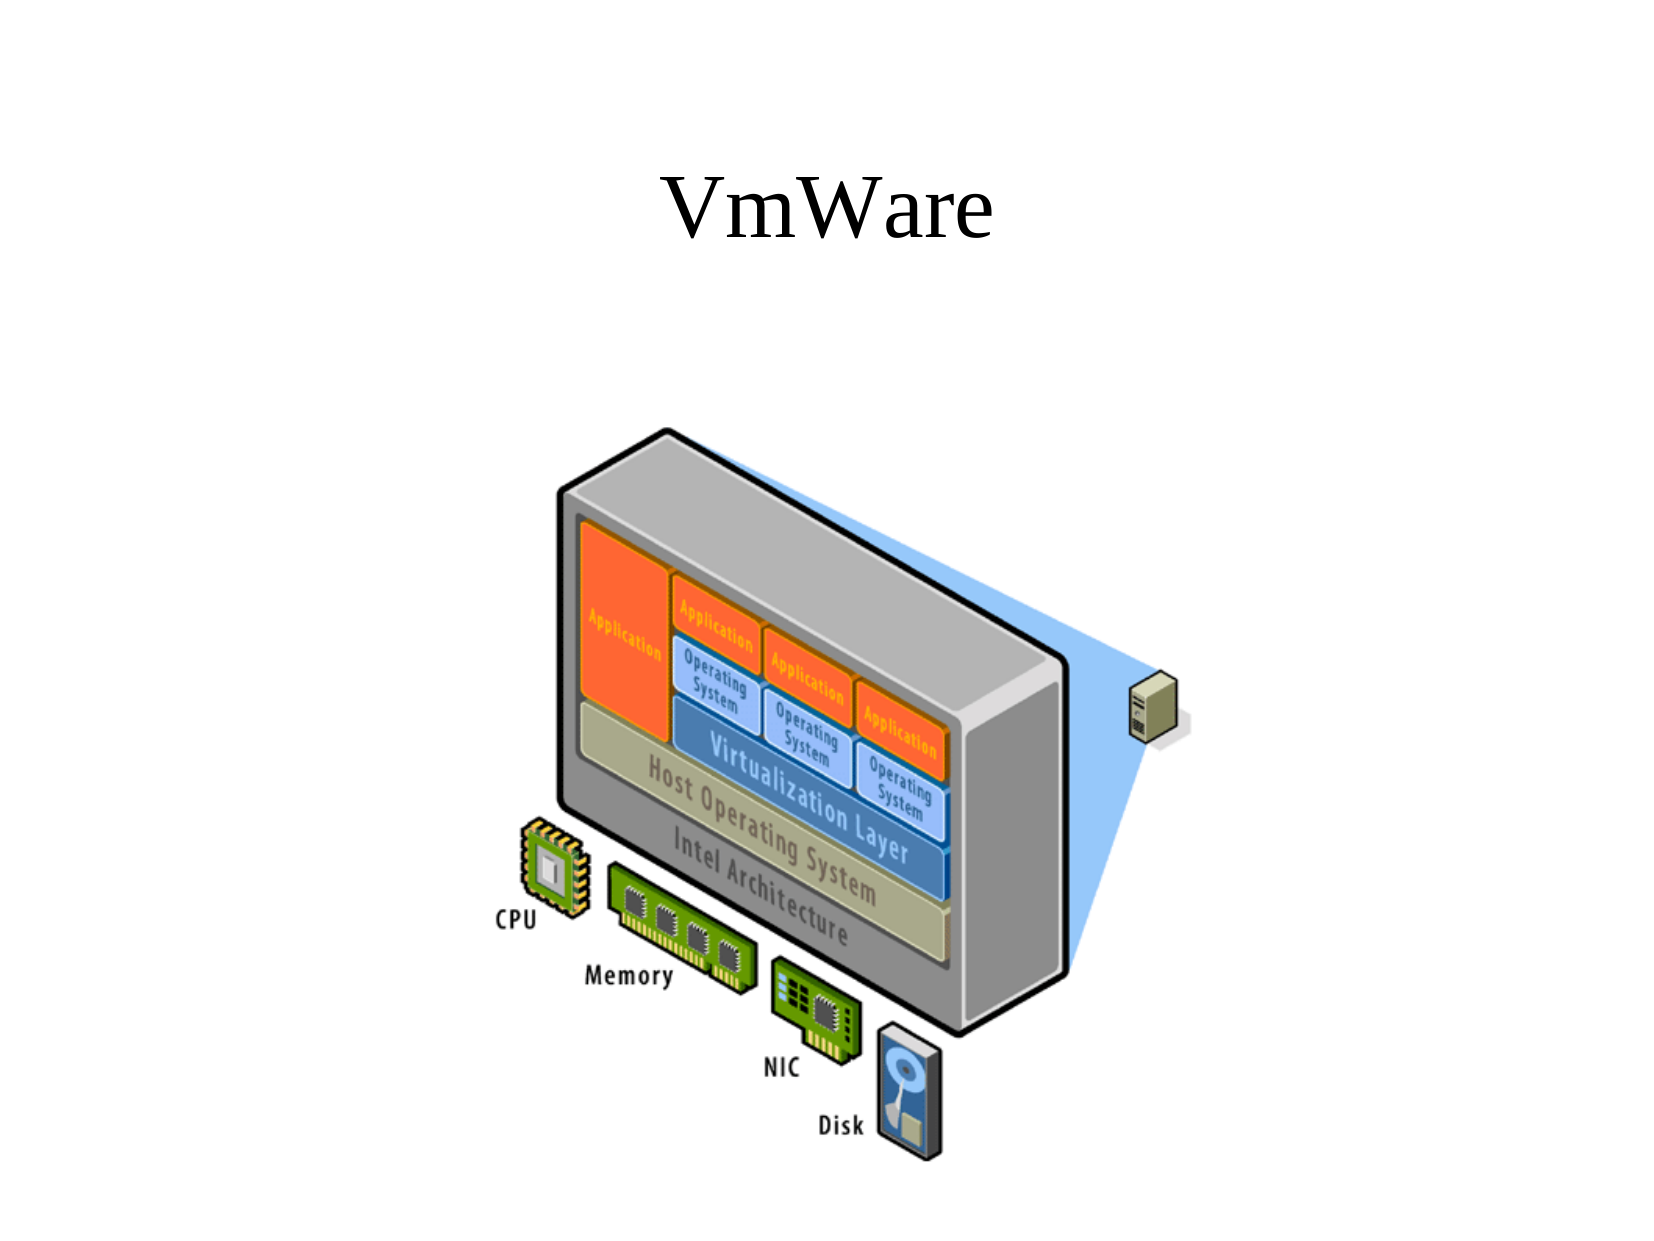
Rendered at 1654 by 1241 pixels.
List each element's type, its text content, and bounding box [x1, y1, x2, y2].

title VmWare [121, 102, 1534, 311]
picture [487, 412, 1198, 1163]
